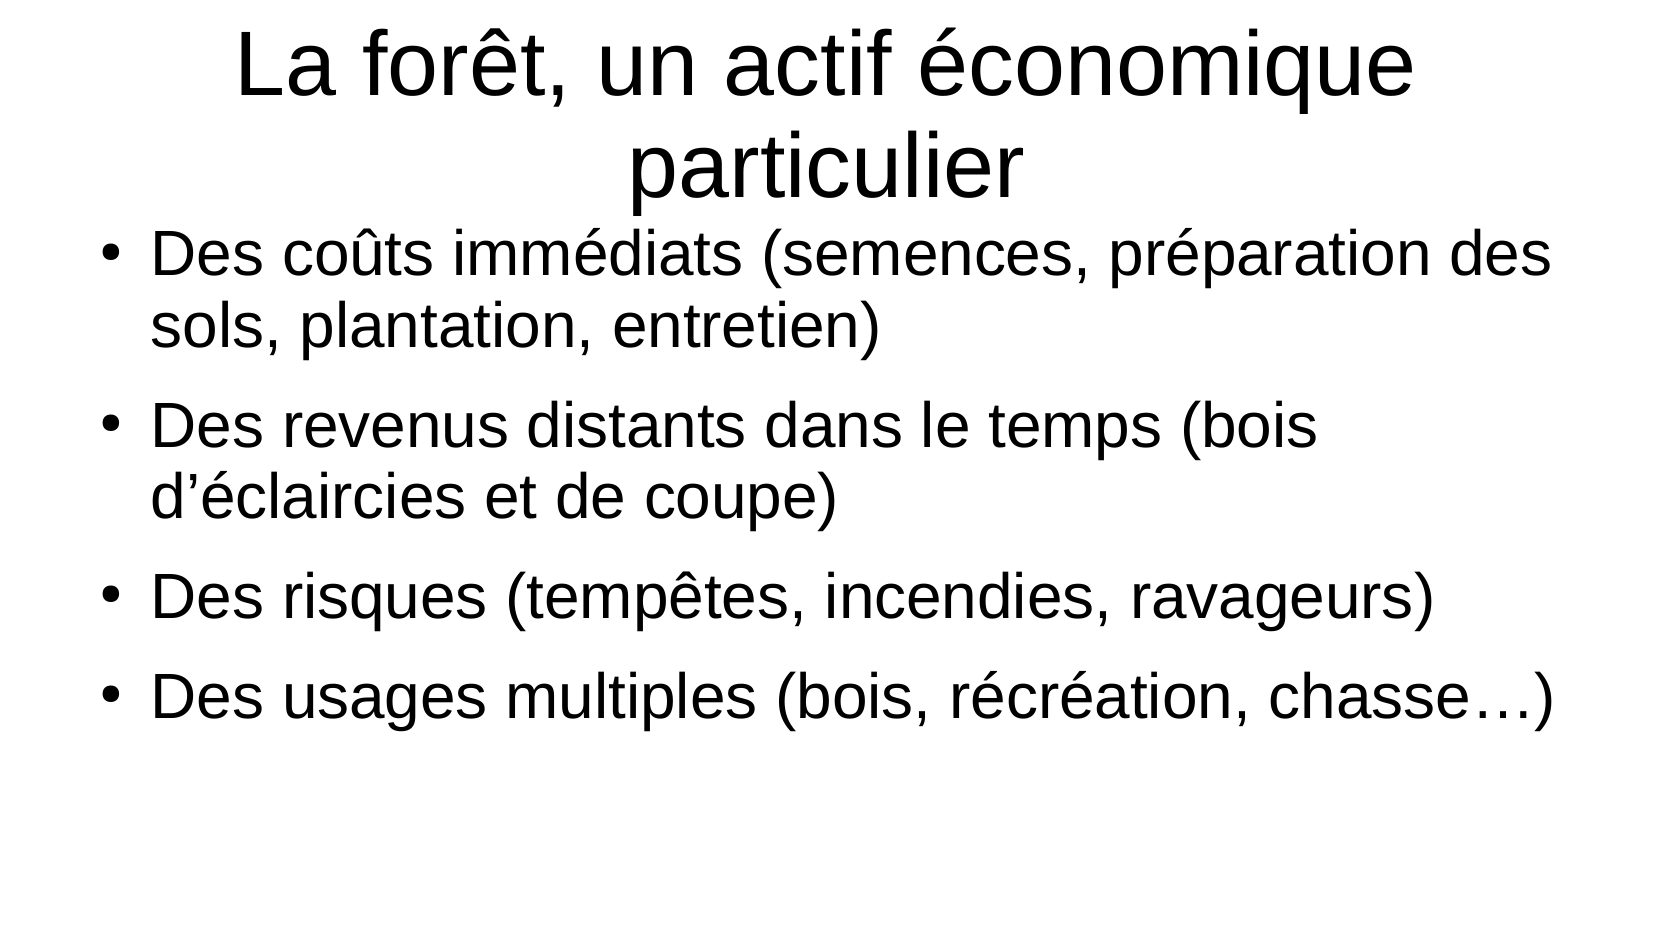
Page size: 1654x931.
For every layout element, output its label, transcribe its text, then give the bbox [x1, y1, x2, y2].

title La forêt, un actif économique particulier [82, 12, 1571, 217]
list Des coûts immédiats (semences, préparation des sols, plantation, entretien) Des revenus distants dans le temps (bois d’éclaircies et de coupe) Des risques (tempêtes, incendies, ravageurs) Des usages multiples (bois, récréation, chasse…) [82, 217, 1571, 758]
